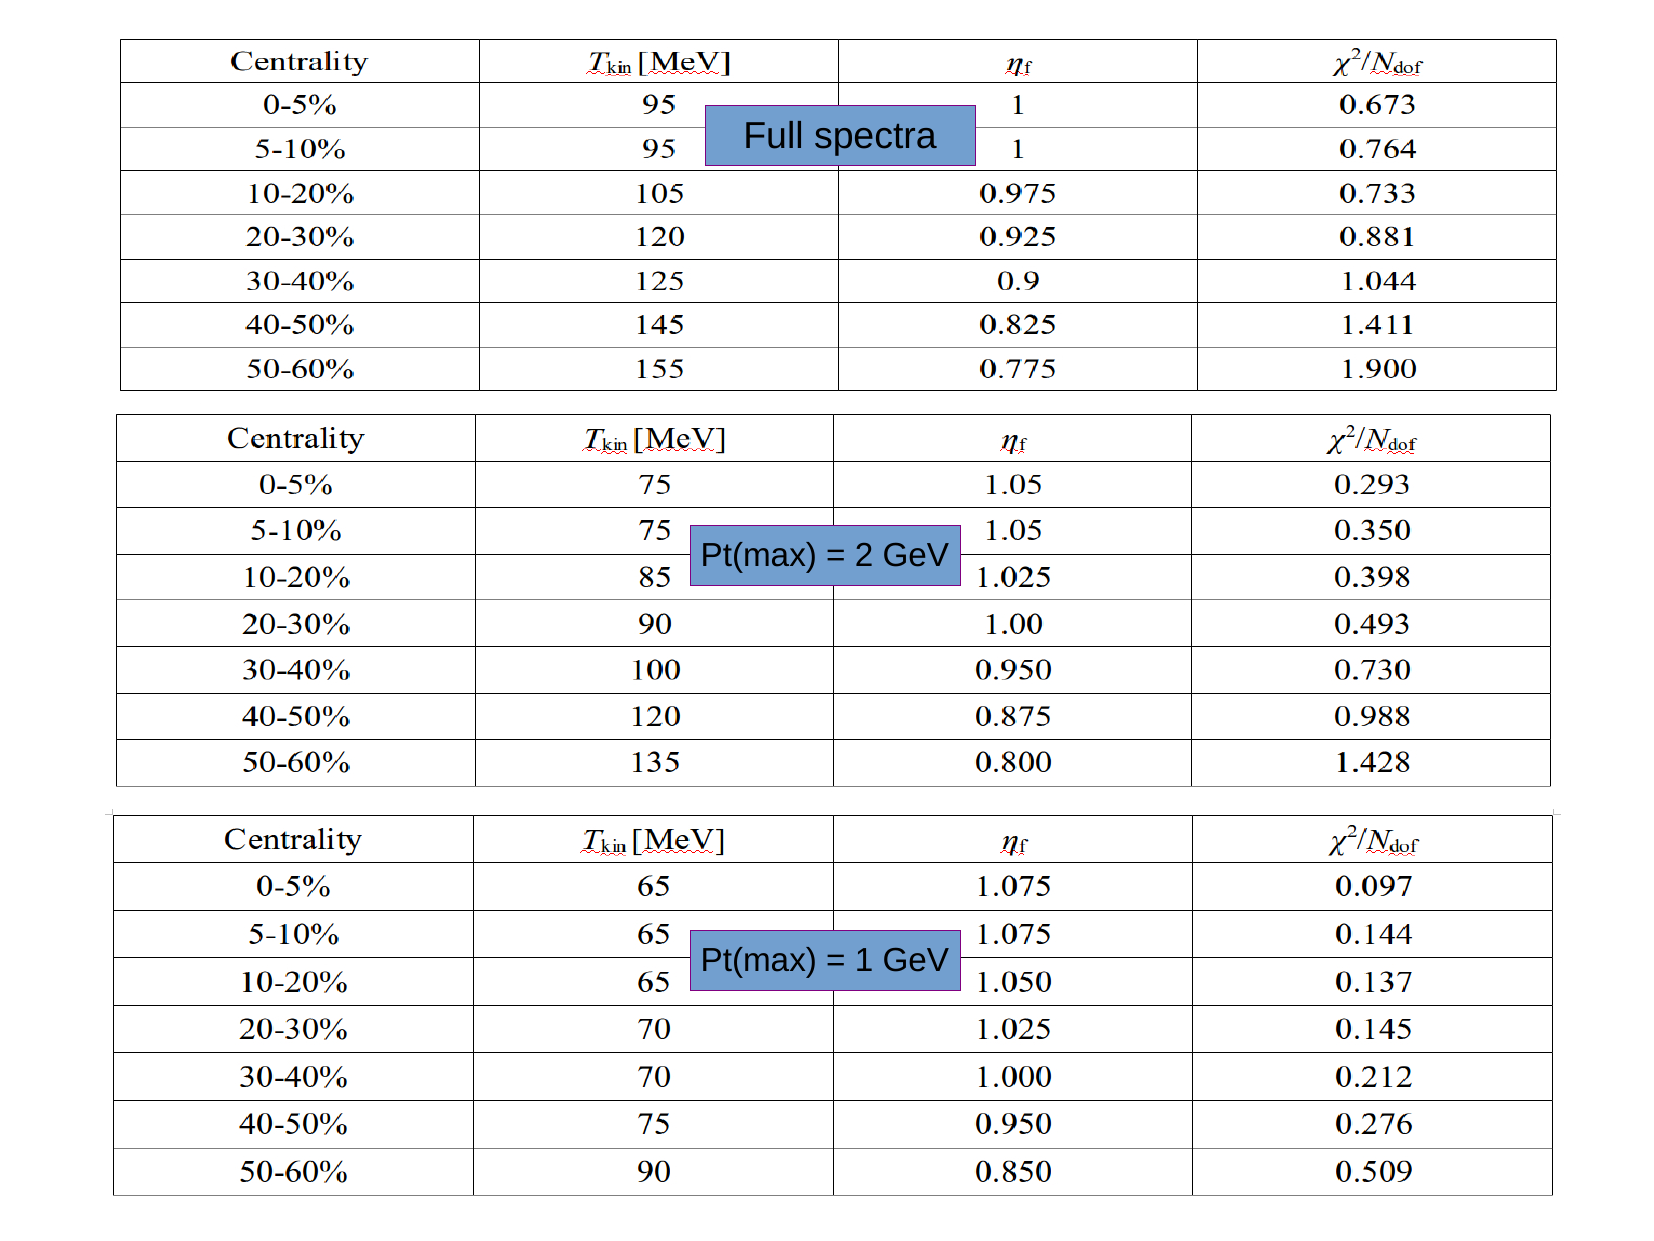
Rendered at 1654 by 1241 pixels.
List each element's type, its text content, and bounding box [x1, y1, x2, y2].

text_box Pt(max) = 2 GeV [690, 525, 961, 586]
text_box Full spectra [705, 105, 976, 166]
text_box Pt(max) = 1 GeV [690, 930, 961, 991]
picture [105, 809, 1561, 1207]
picture [60, 6, 1636, 796]
